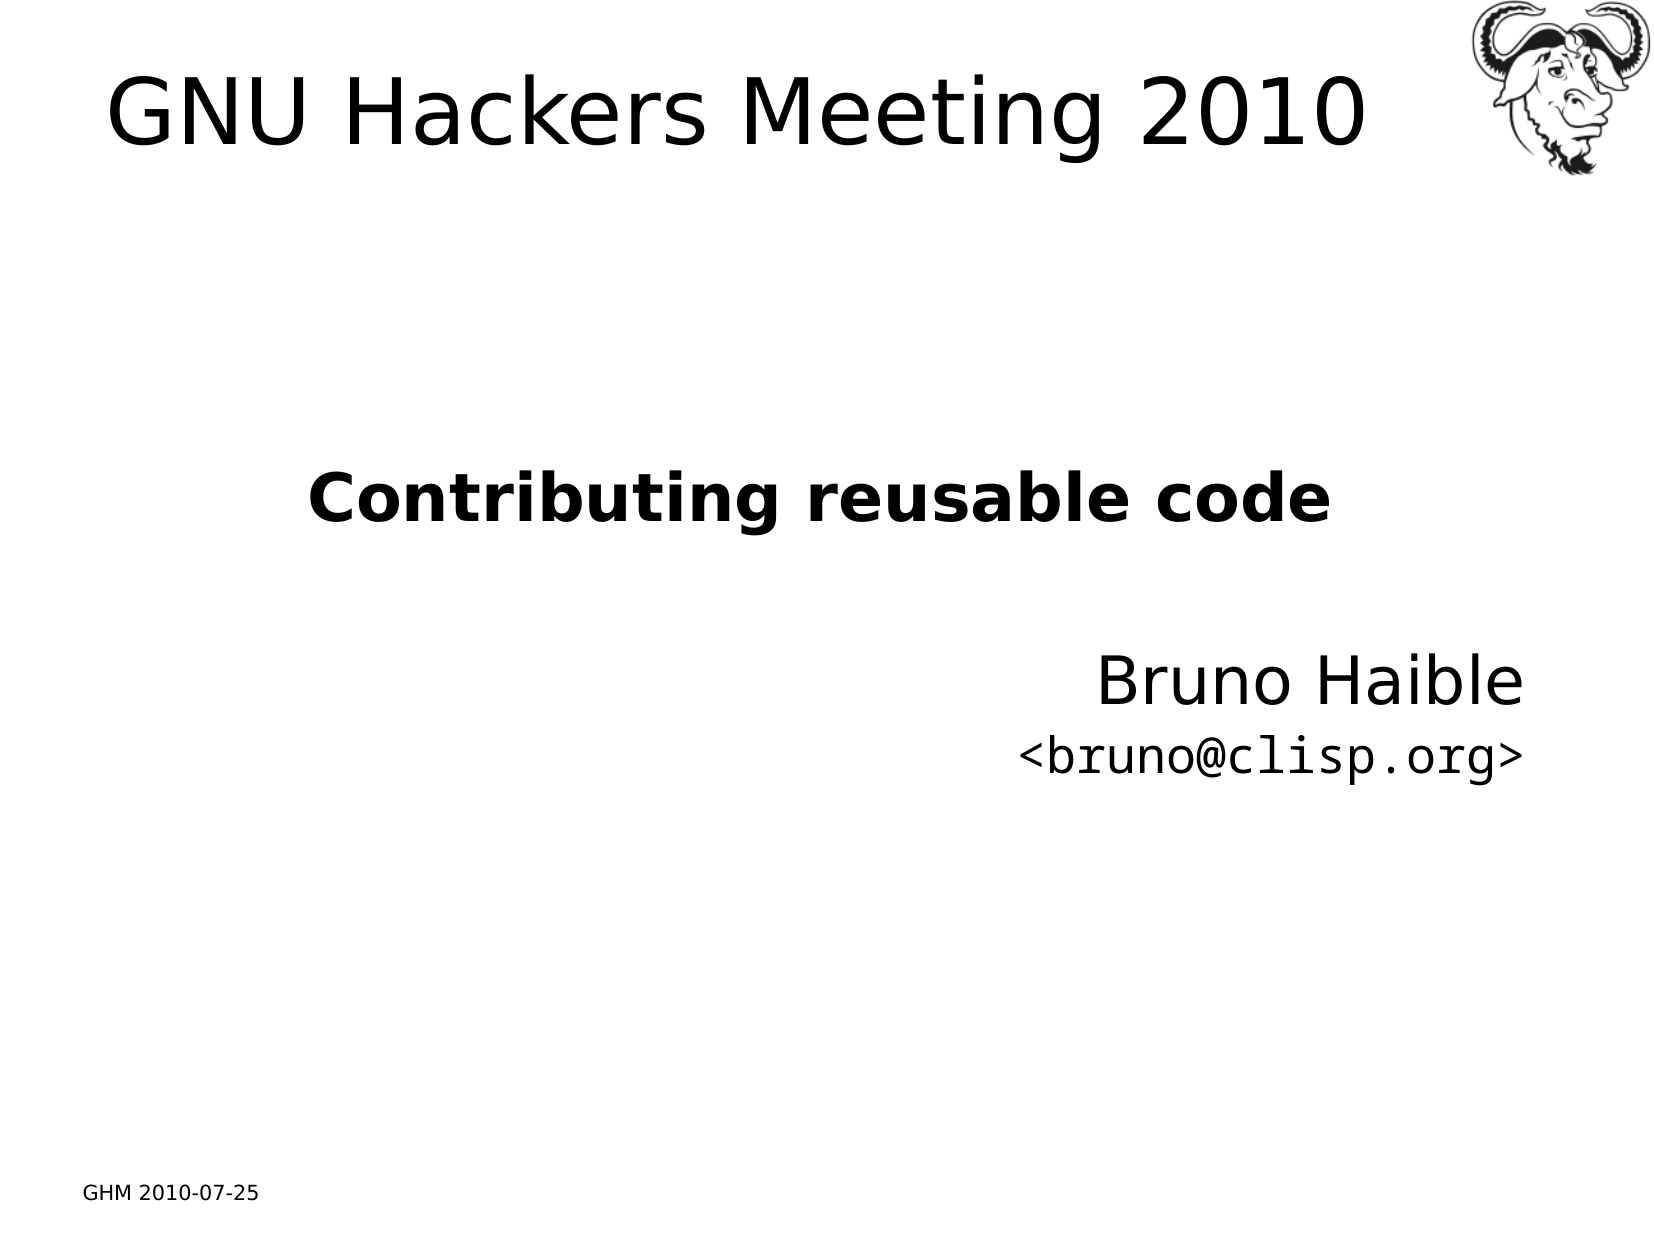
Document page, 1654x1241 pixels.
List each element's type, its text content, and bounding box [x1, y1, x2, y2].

picture [1469, 0, 1654, 178]
subtitle Contributing reusable code [76, 413, 1565, 584]
title GNU Hackers Meeting 2010 [88, 56, 1388, 170]
text_box Bruno Haible <bruno@clisp.org> [38, 645, 1527, 786]
